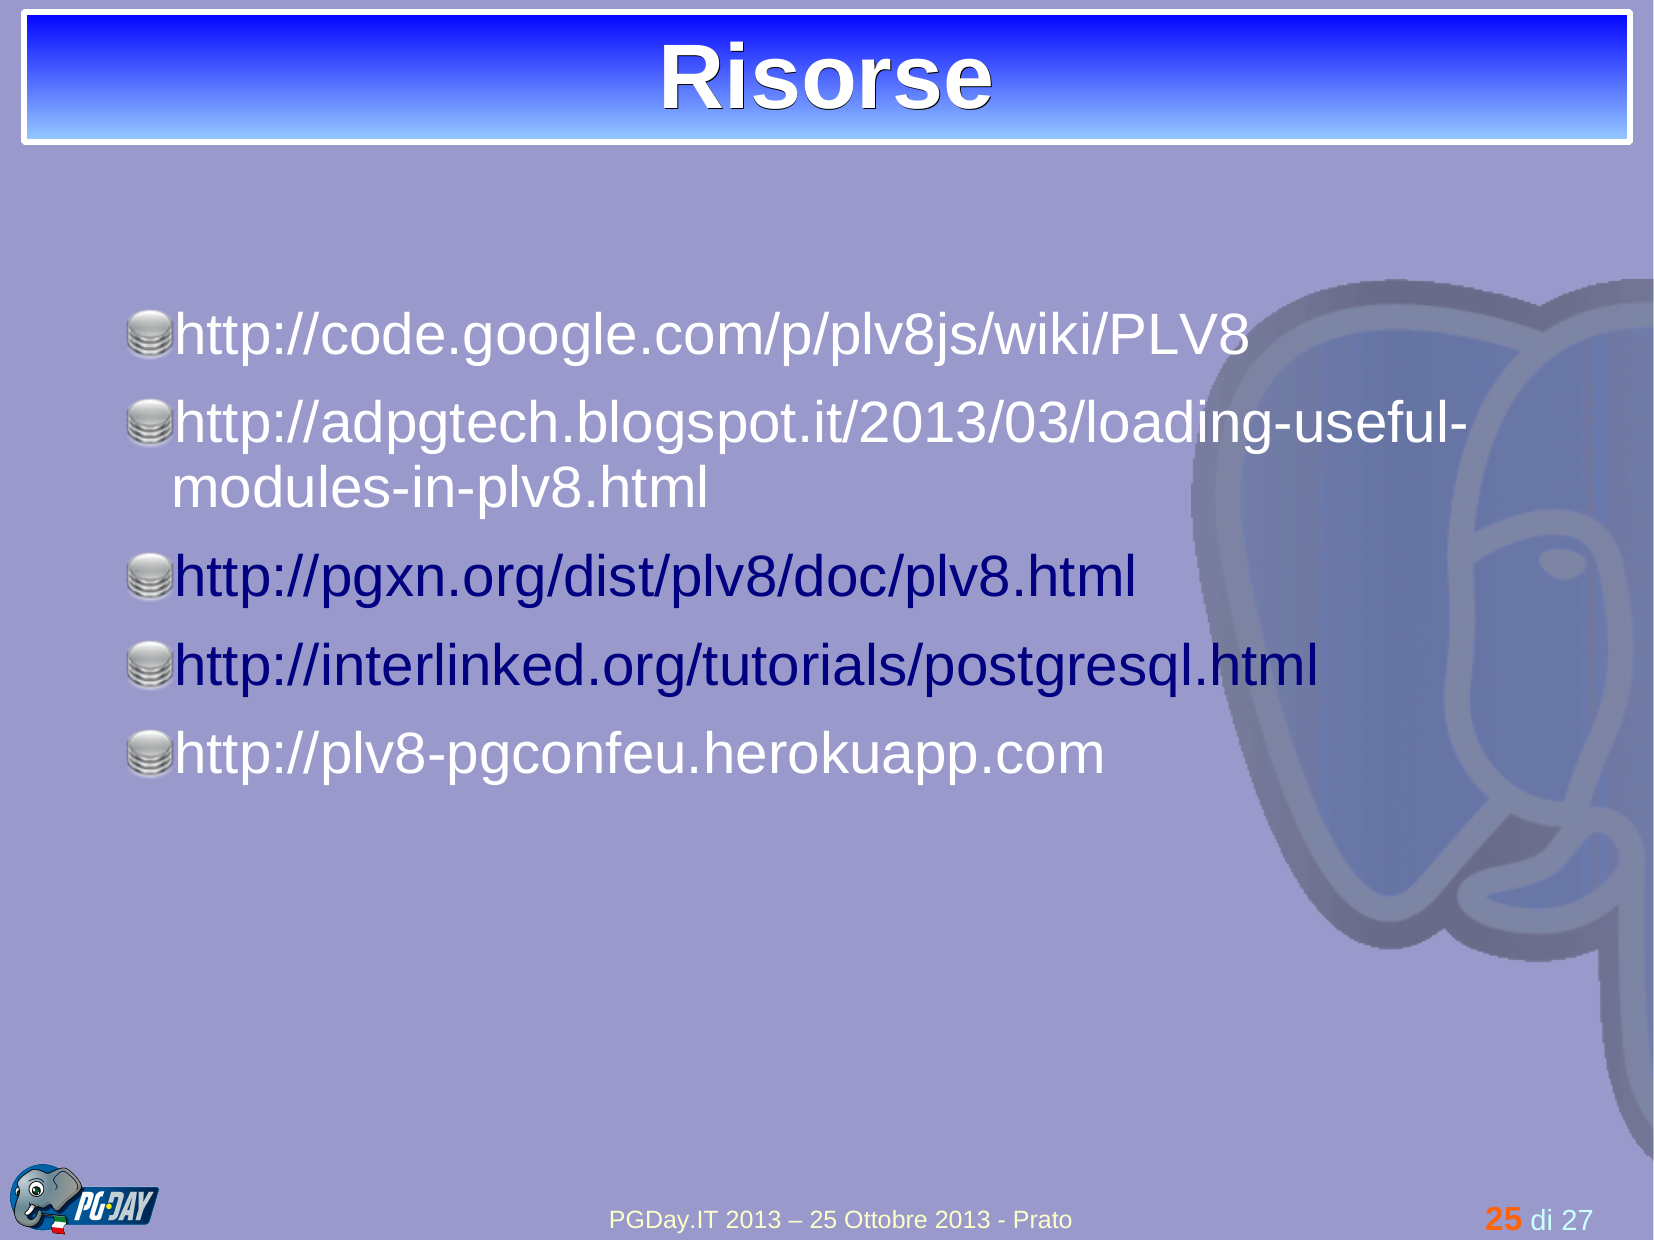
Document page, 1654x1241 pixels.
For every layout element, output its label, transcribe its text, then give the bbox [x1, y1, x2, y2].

title Risorse [23, 19, 1630, 135]
picture [1191, 279, 1654, 1182]
list http://code.google.com/p/plv8js/wiki/PLV8 http://adpgtech.blogspot.it/2013/03/loading-useful-modules-in-plv8.html http://pgxn.org/dist/plv8/doc/plv8.html http://interlinked.org/tutorials/postgresql.html http://plv8-pgconfeu.herokuapp.com [29, 215, 1625, 1137]
picture [9, 1163, 160, 1236]
